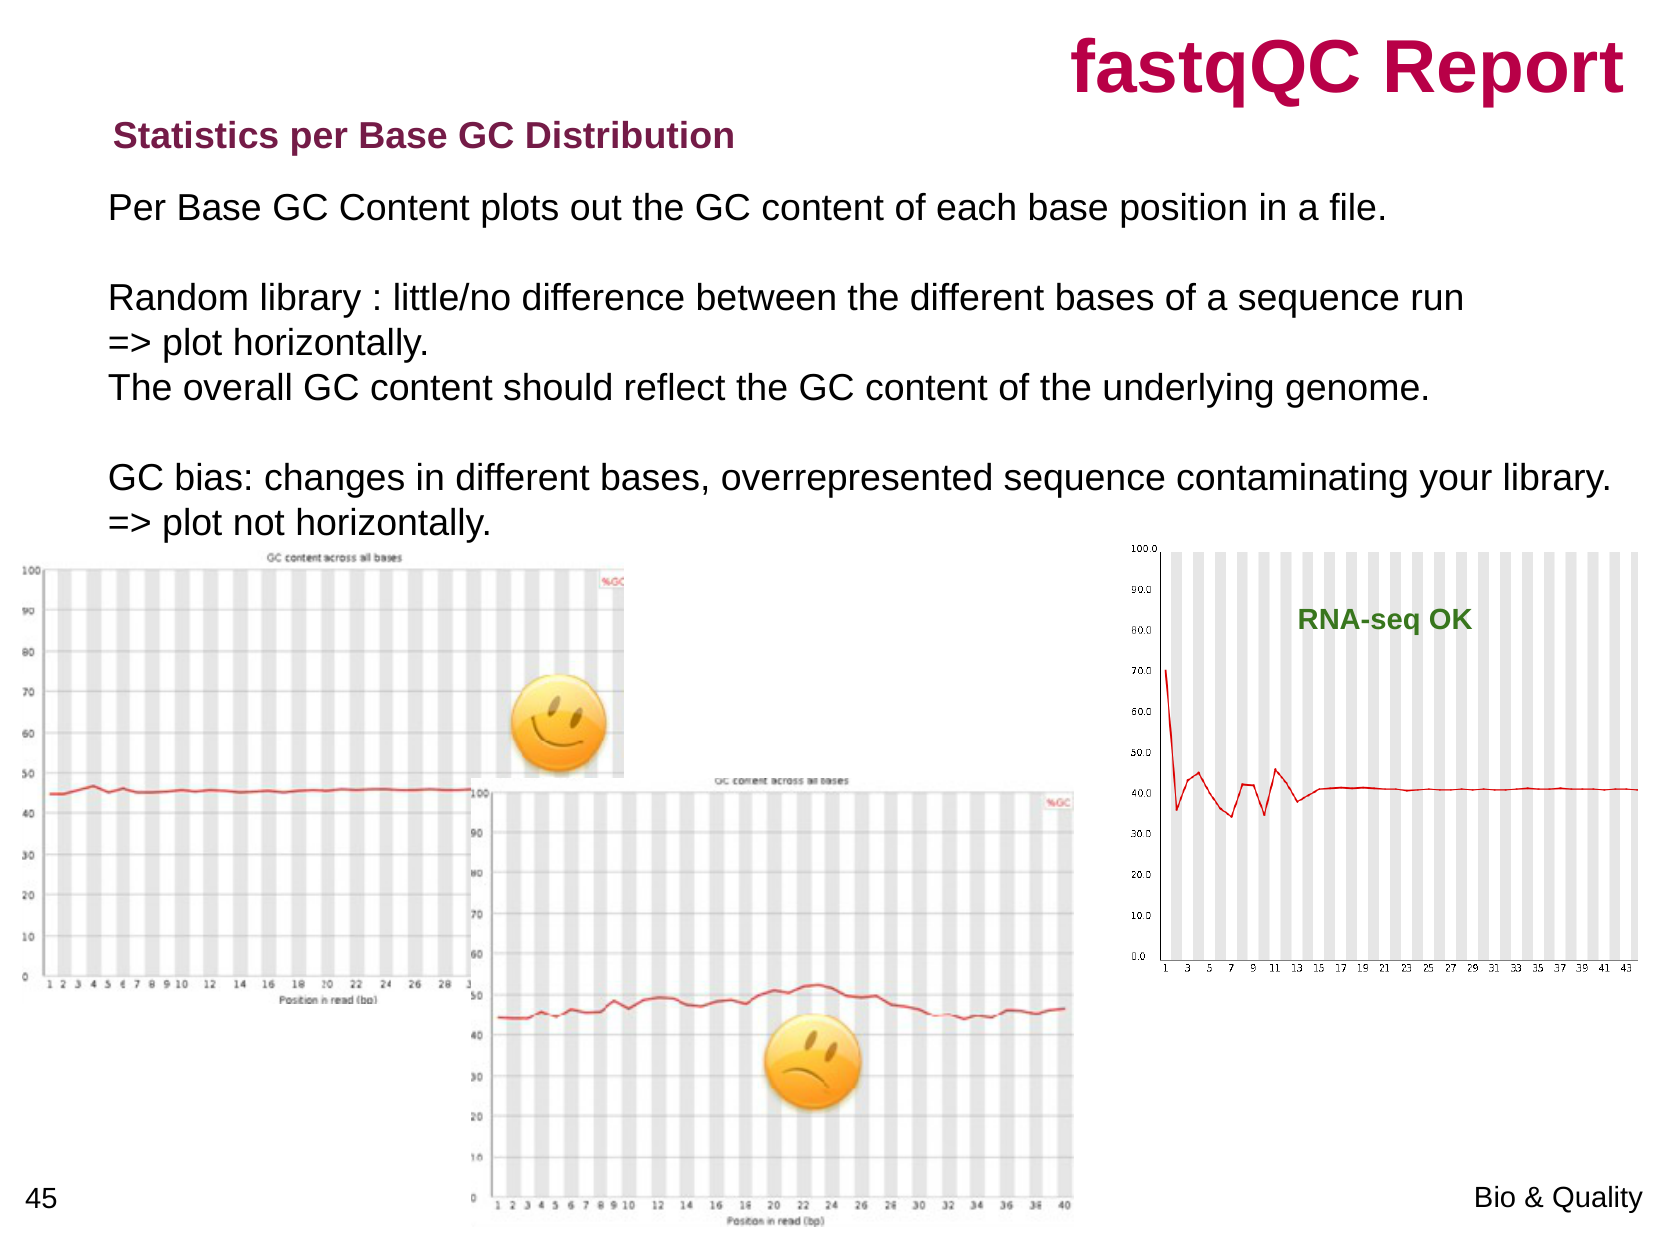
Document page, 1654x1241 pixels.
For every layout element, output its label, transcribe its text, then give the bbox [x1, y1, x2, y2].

picture [22, 550, 1074, 1227]
text_box Per Base GC Content plots out the GC content of each base position in a file. Random library : little/no difference between the different bases of a sequence run => plot horizontally. The overall GC content should reflect the GC content of the underlying genome. GC bias: changes in different bases, overrepresented sequence contaminating your library. => plot not horizontally. [92, 195, 1654, 575]
text_box RNA-seq OK [1282, 585, 1494, 655]
picture [1107, 532, 1638, 982]
text_box fastqQC Report [514, 25, 1625, 144]
text_box Statistics per Base GC Distribution [0, 82, 751, 184]
